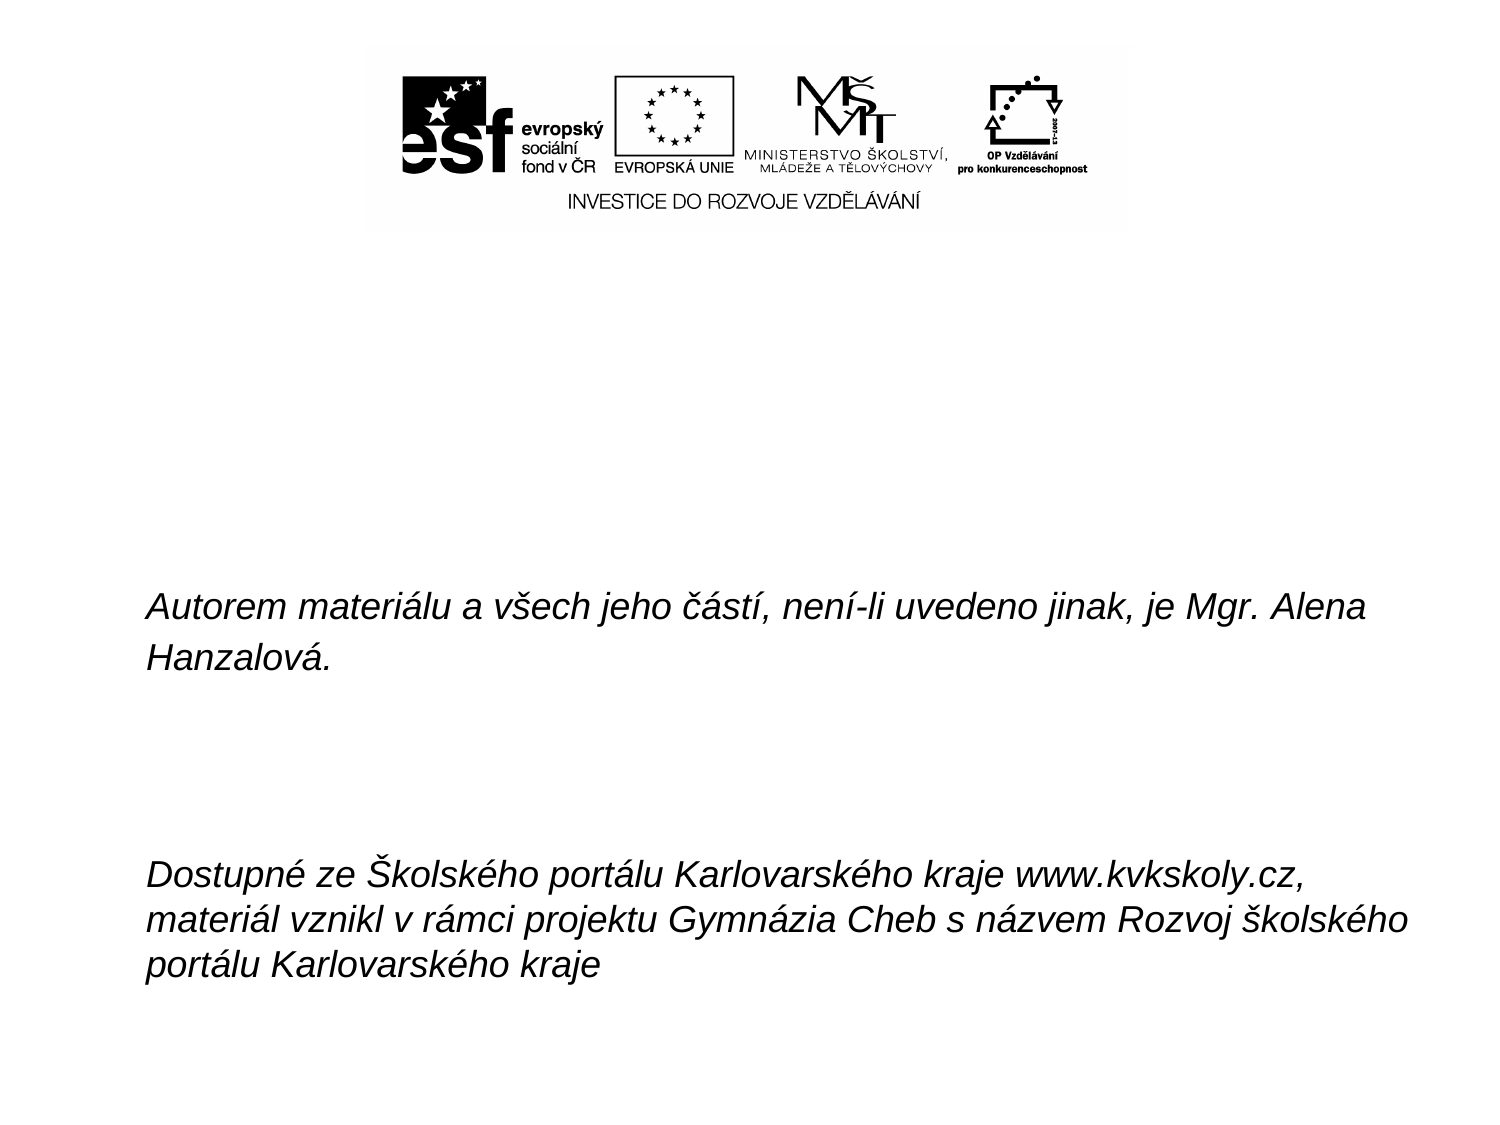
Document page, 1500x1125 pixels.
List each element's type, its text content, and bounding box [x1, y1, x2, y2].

list Autorem materiálu a všech jeho částí, není-li uvedeno jinak, je Mgr. Alena Hanzalová. Dostupné ze Školského portálu Karlovarského kraje www.kvkskoly.cz, materiál vznikl v rámci projektu Gymnázia Cheb s názvem Rozvoj školského portálu Karlovarského kraje [75, 262, 1426, 1048]
picture [366, 45, 1134, 233]
